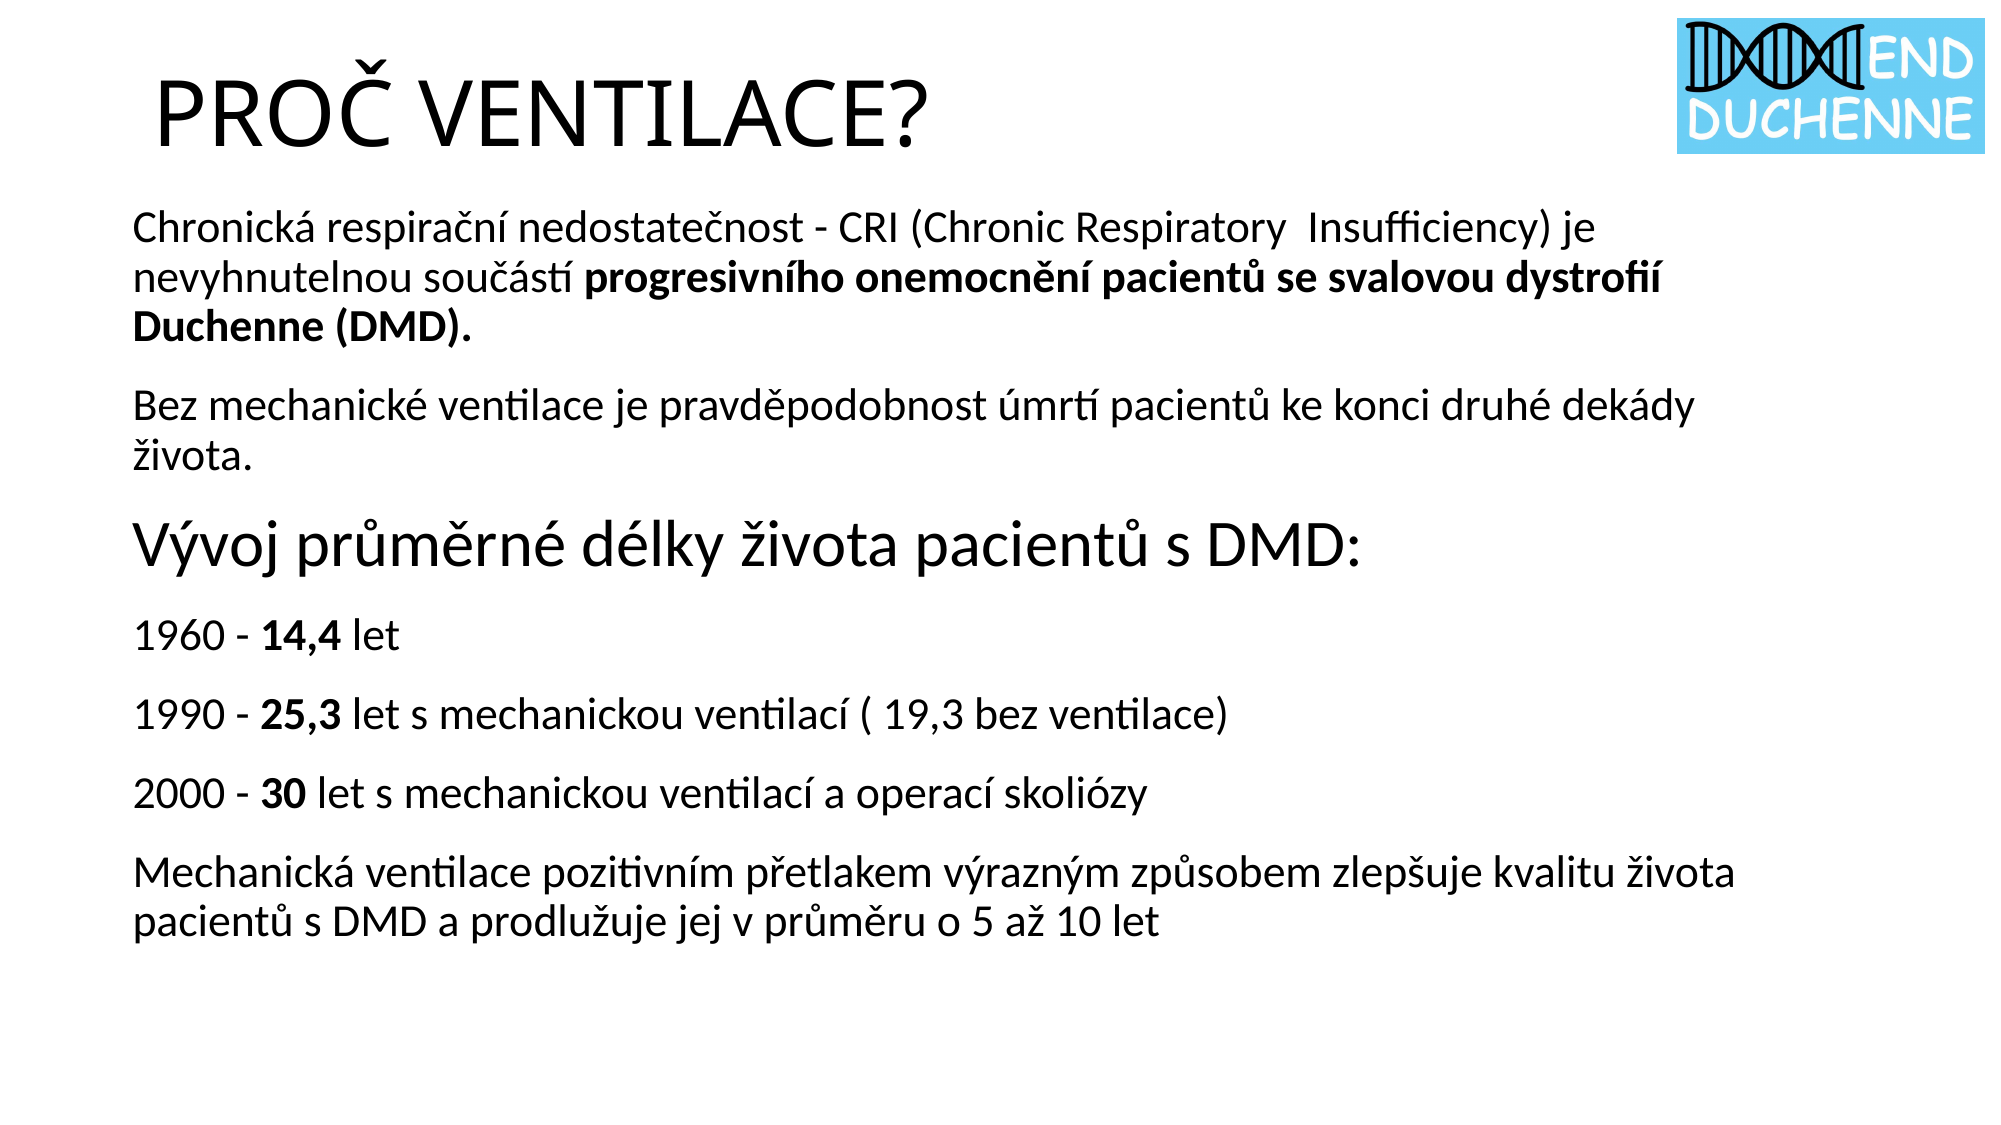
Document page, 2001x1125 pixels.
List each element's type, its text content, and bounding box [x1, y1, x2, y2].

list Chronická respirační nedostatečnost - CRI (Chronic Respiratory Insufficiency) je nevyhnutelnou součástí progresivního onemocnění pacientů se svalovou dystrofií Duchenne (DMD). Bez mechanické ventilace je pravděpodobnost úmrtí pacientů ke konci druhé dekády života. Vývoj průměrné délky života pacientů s DMD: 1960 - 14,4 let 1990 - 25,3 let s mechanickou ventilací ( 19,3 bez ventilace) 2000 - 30 let s mechanickou ventilací a operací skoliózy Mechanická ventilace pozitivním přetlakem výrazným způsobem zlepšuje kvalitu života pacientů s DMD a prodlužuje jej v průměru o 5 až 10 let [117, 195, 1843, 910]
picture [1677, 18, 1985, 154]
title PROČ VENTILACE? [137, 59, 1863, 278]
